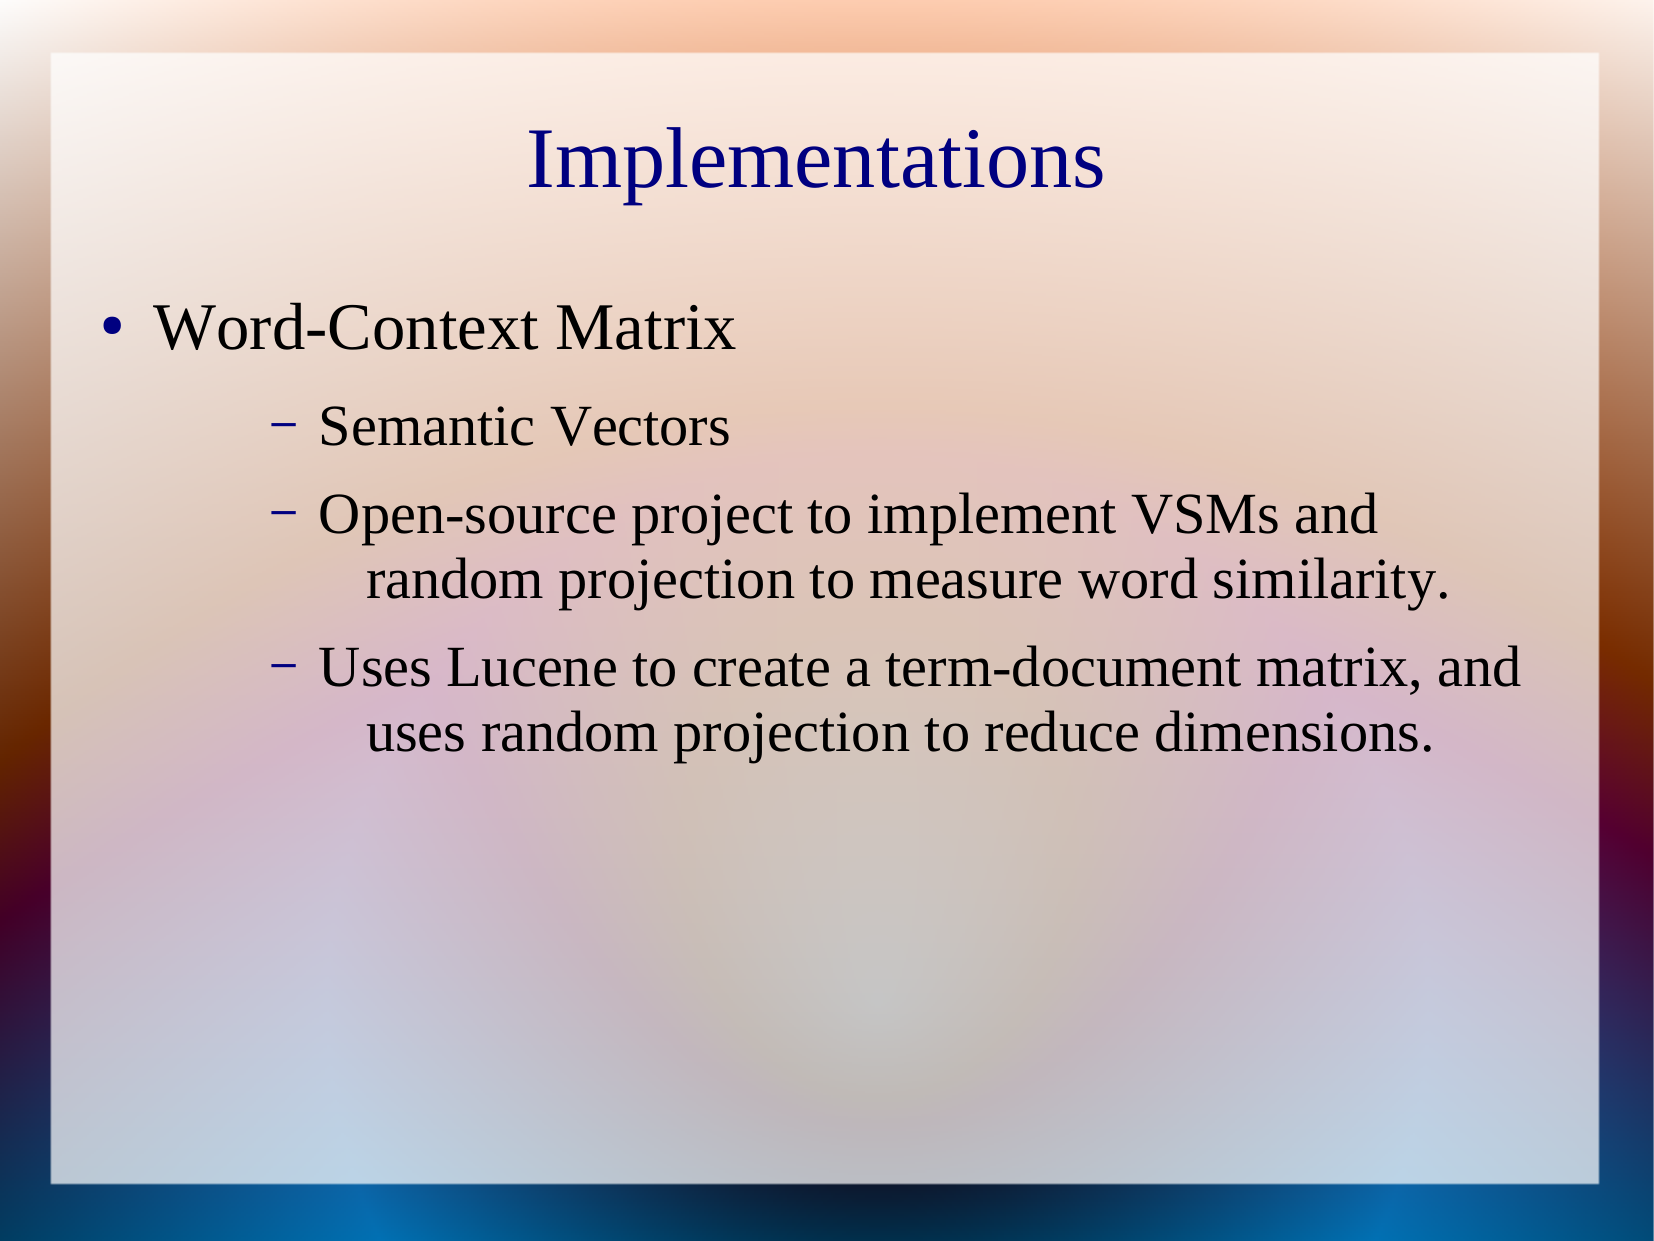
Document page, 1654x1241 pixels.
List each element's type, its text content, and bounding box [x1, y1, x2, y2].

picture [0, 0, 1654, 1241]
title Implementations [82, 55, 1571, 263]
list Word-Context Matrix Semantic Vectors Open-source project to implement VSMs and random projection to measure word similarity. Uses Lucene to create a term-document matrix, and uses random projection to reduce dimensions. [82, 290, 1571, 1034]
